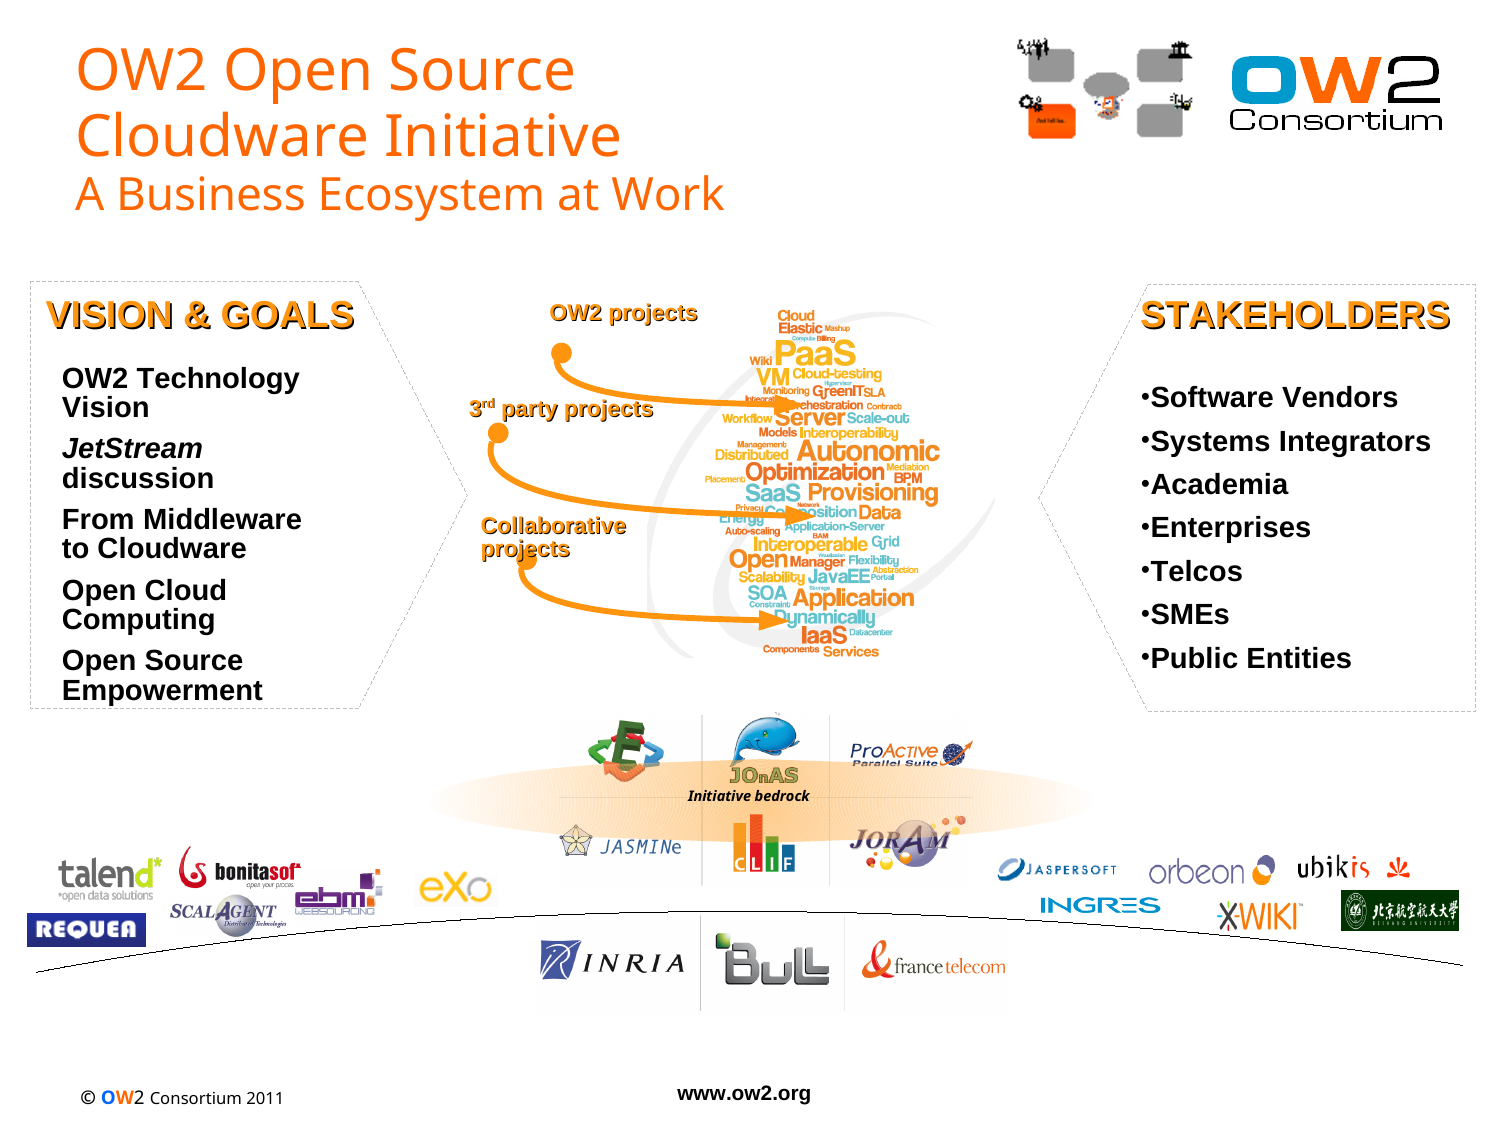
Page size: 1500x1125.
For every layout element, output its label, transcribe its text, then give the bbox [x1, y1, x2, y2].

picture [559, 712, 973, 768]
picture [179, 846, 384, 928]
text_box Initiative bedrock [673, 782, 850, 812]
text_box OW2 projects [534, 295, 712, 333]
picture [1224, 47, 1450, 134]
text_box Collaborative projects [465, 508, 737, 546]
picture [647, 303, 995, 658]
picture [27, 913, 146, 947]
picture [1115, 897, 1154, 913]
picture [1079, 897, 1097, 913]
title OW2 Open Source Cloudware Initiative A Business Ecosystem at Work [75, 38, 1175, 222]
text_box [427, 759, 1095, 843]
picture [1298, 854, 1410, 878]
picture [535, 913, 1009, 1014]
picture [414, 870, 498, 907]
picture [1341, 890, 1459, 932]
text_box STAKEHOLDERS [1125, 282, 1466, 344]
picture [58, 857, 162, 902]
picture [1149, 855, 1275, 885]
picture [978, 851, 1135, 887]
text_box 3rd party projects [453, 391, 668, 429]
picture [1053, 904, 1067, 913]
text_box VISION & GOALS [30, 282, 370, 344]
picture [1102, 901, 1114, 913]
picture [168, 893, 287, 938]
picture [1051, 897, 1067, 906]
picture [1145, 897, 1162, 913]
picture [559, 834, 973, 888]
text_box OW2 Technology Vision JetStream discussion From Middleware to Cloudware Open Cloud Computing Open Source Empowerment [47, 357, 325, 611]
text_box Software Vendors Systems Integrators Academia Enterprises Telcos SMEs Public Entities [1125, 375, 1476, 682]
picture [1217, 901, 1303, 931]
picture [1013, 32, 1194, 142]
picture [1071, 897, 1080, 913]
